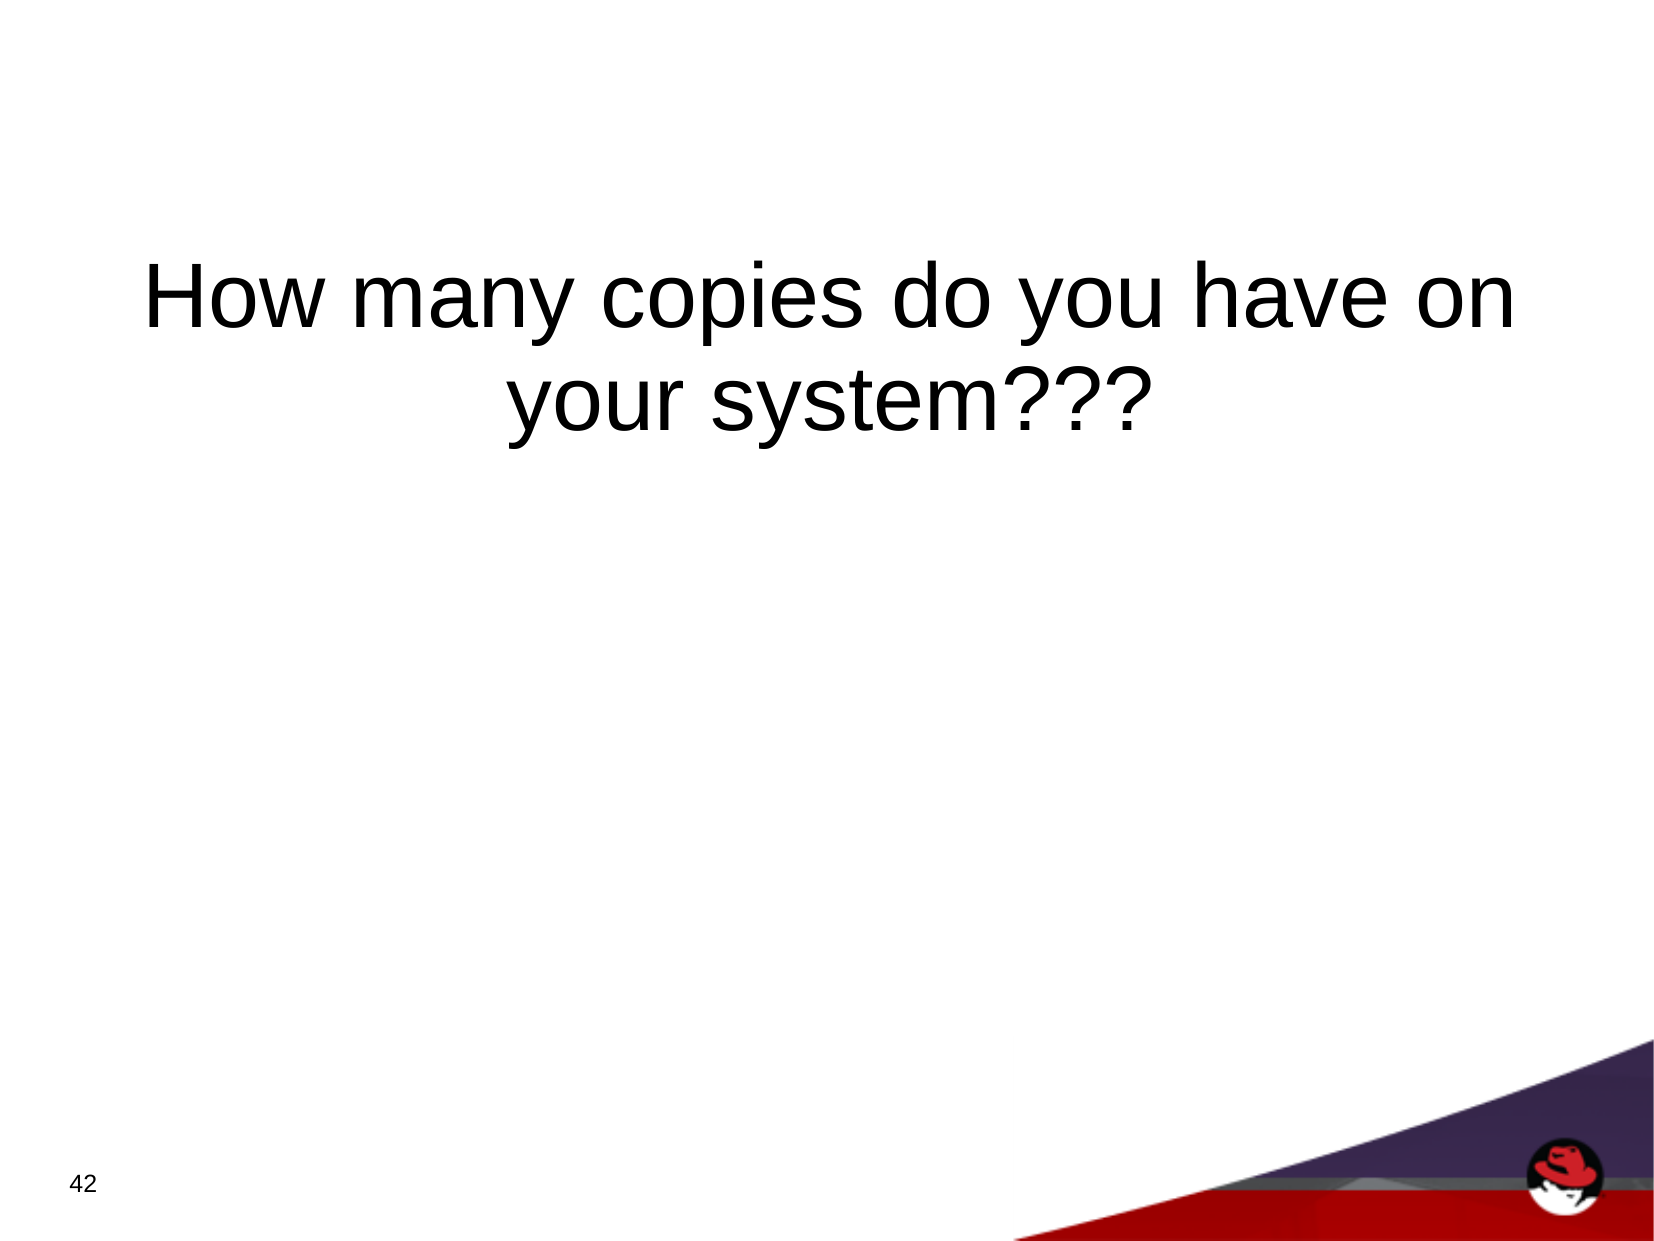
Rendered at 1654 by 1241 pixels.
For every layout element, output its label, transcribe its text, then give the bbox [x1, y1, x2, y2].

list How many copies do you have on your system??? [86, 244, 1576, 1039]
picture [1012, 1036, 1654, 1241]
